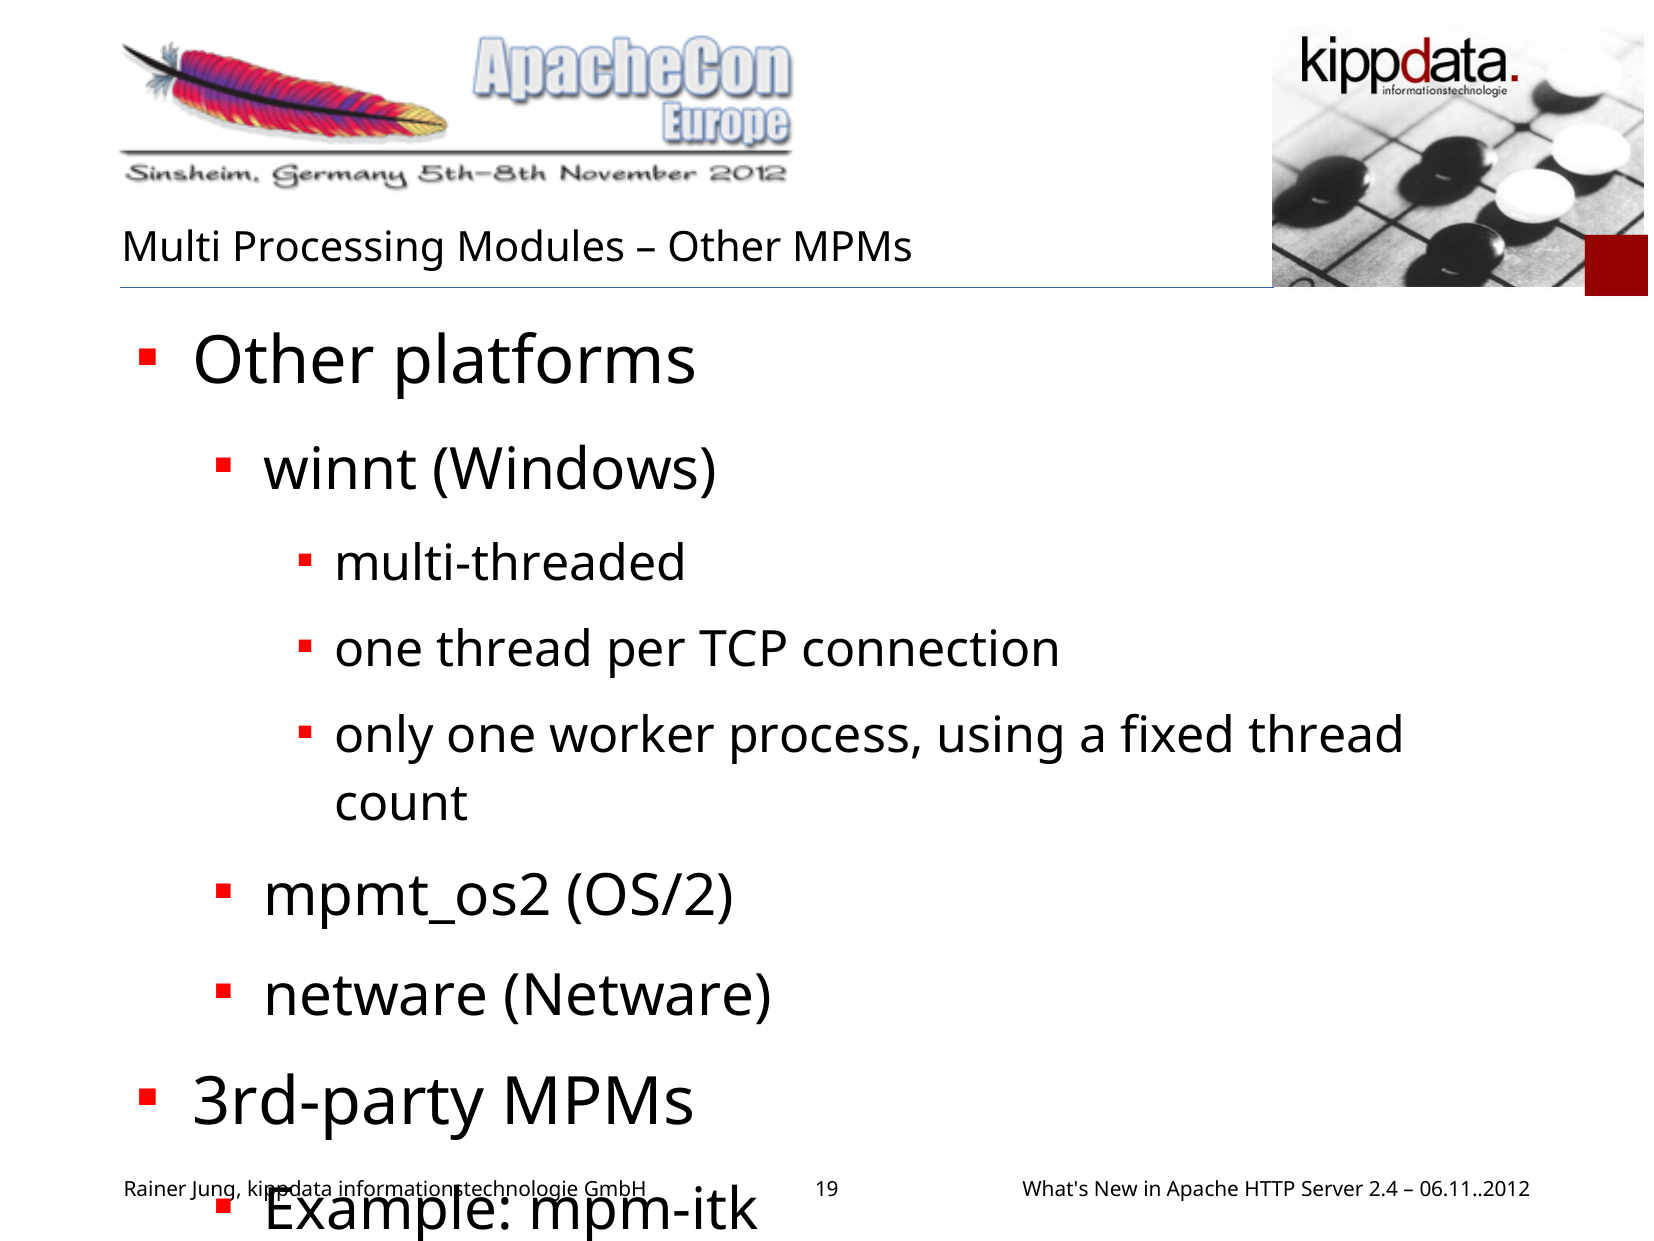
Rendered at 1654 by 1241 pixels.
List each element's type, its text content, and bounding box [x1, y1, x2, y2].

picture [1272, 5, 1648, 302]
title Multi Processing Modules – Other MPMs [121, 204, 1242, 286]
list Other platforms winnt (Windows) multi-threaded one thread per TCP connection only one worker process, using a fixed thread count mpmt_os2 (OS/2) netware (Netware) 3rd-party MPMs Example: mpm-itk [121, 312, 1534, 1150]
picture [113, 32, 797, 195]
